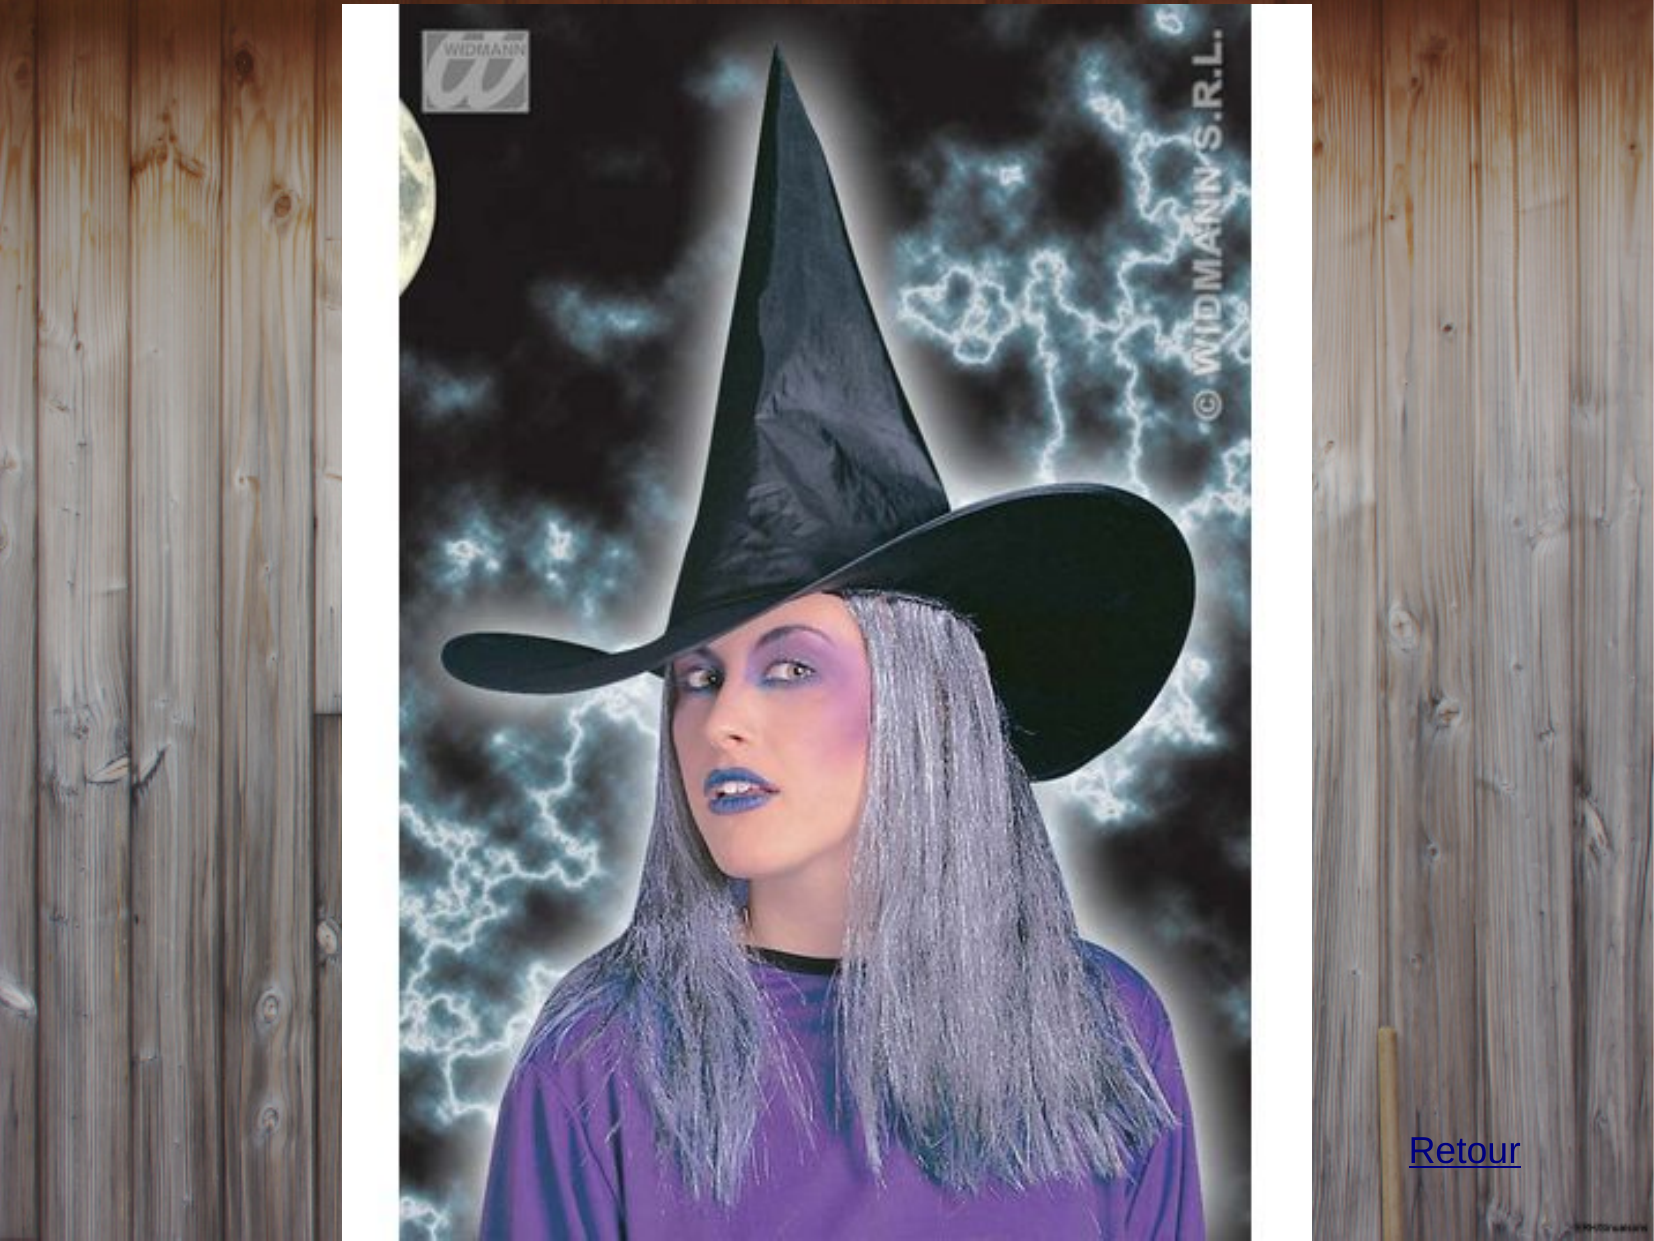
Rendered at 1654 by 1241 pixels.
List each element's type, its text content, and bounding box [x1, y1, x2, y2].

picture [0, 0, 1654, 1241]
text_box Retour [1393, 1122, 1536, 1179]
